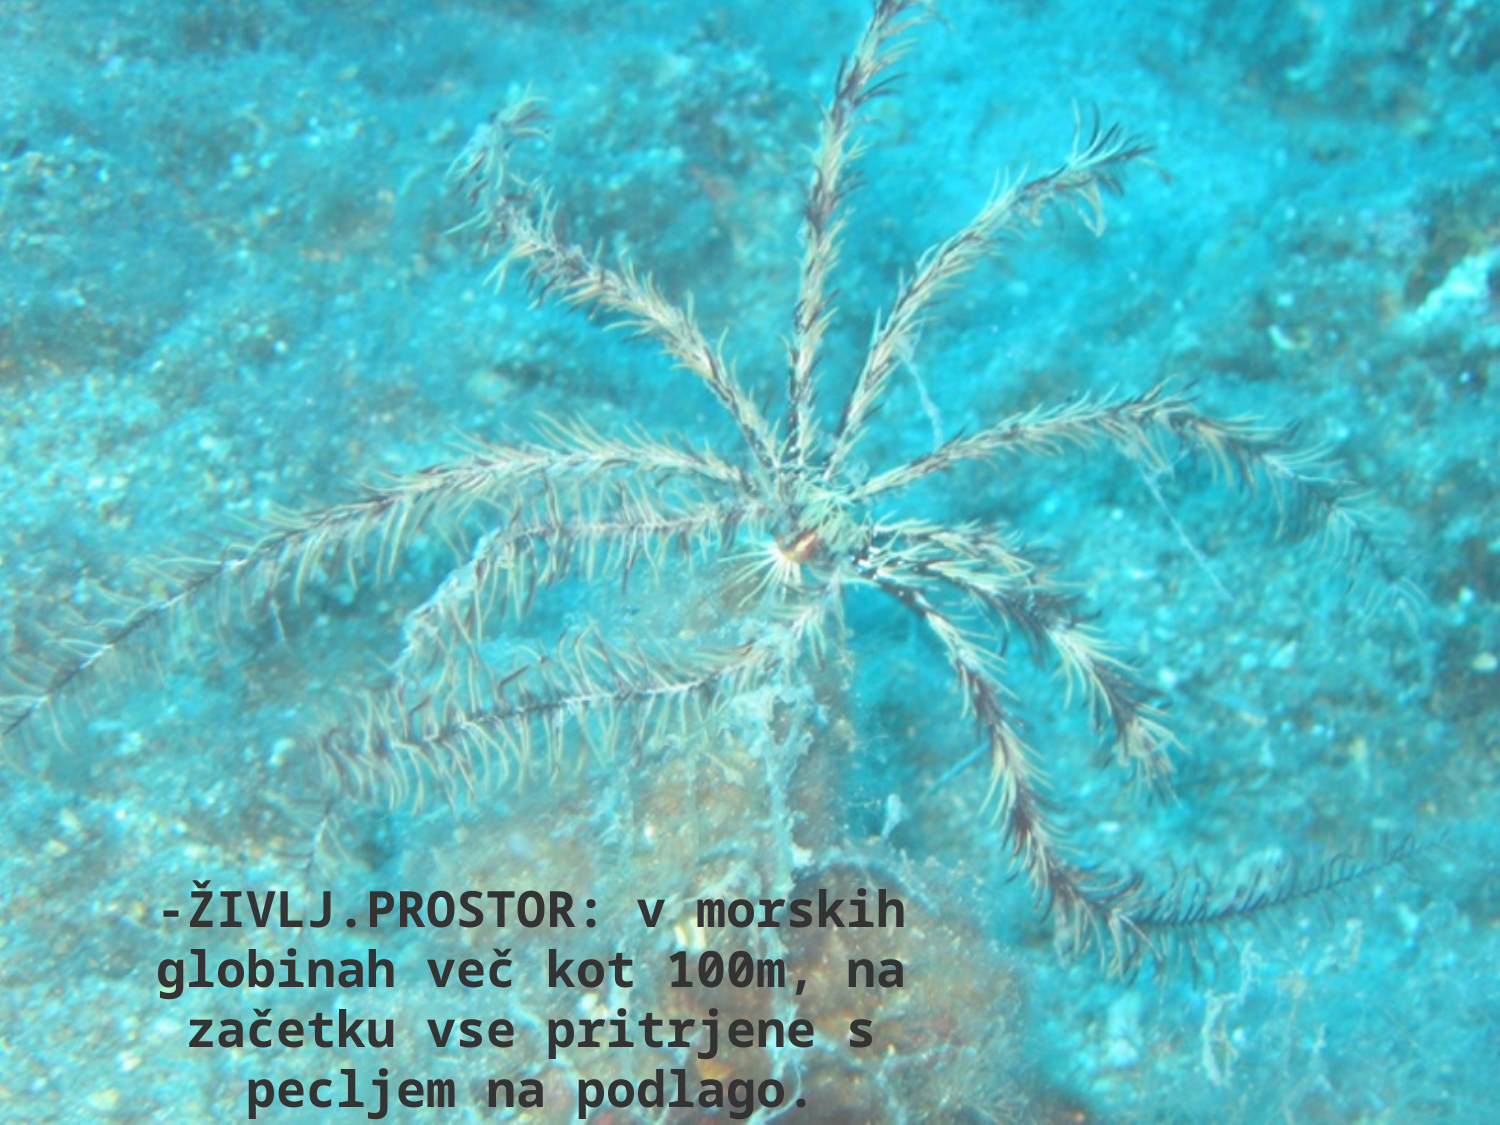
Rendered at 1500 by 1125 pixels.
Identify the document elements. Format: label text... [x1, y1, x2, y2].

text_box -ŽIVLJ.PROSTOR: v morskih globinah več kot 100m, na začetku vse pritrjene s pecljem na podlago. [62, 870, 1001, 1125]
picture [0, 0, 1500, 1125]
